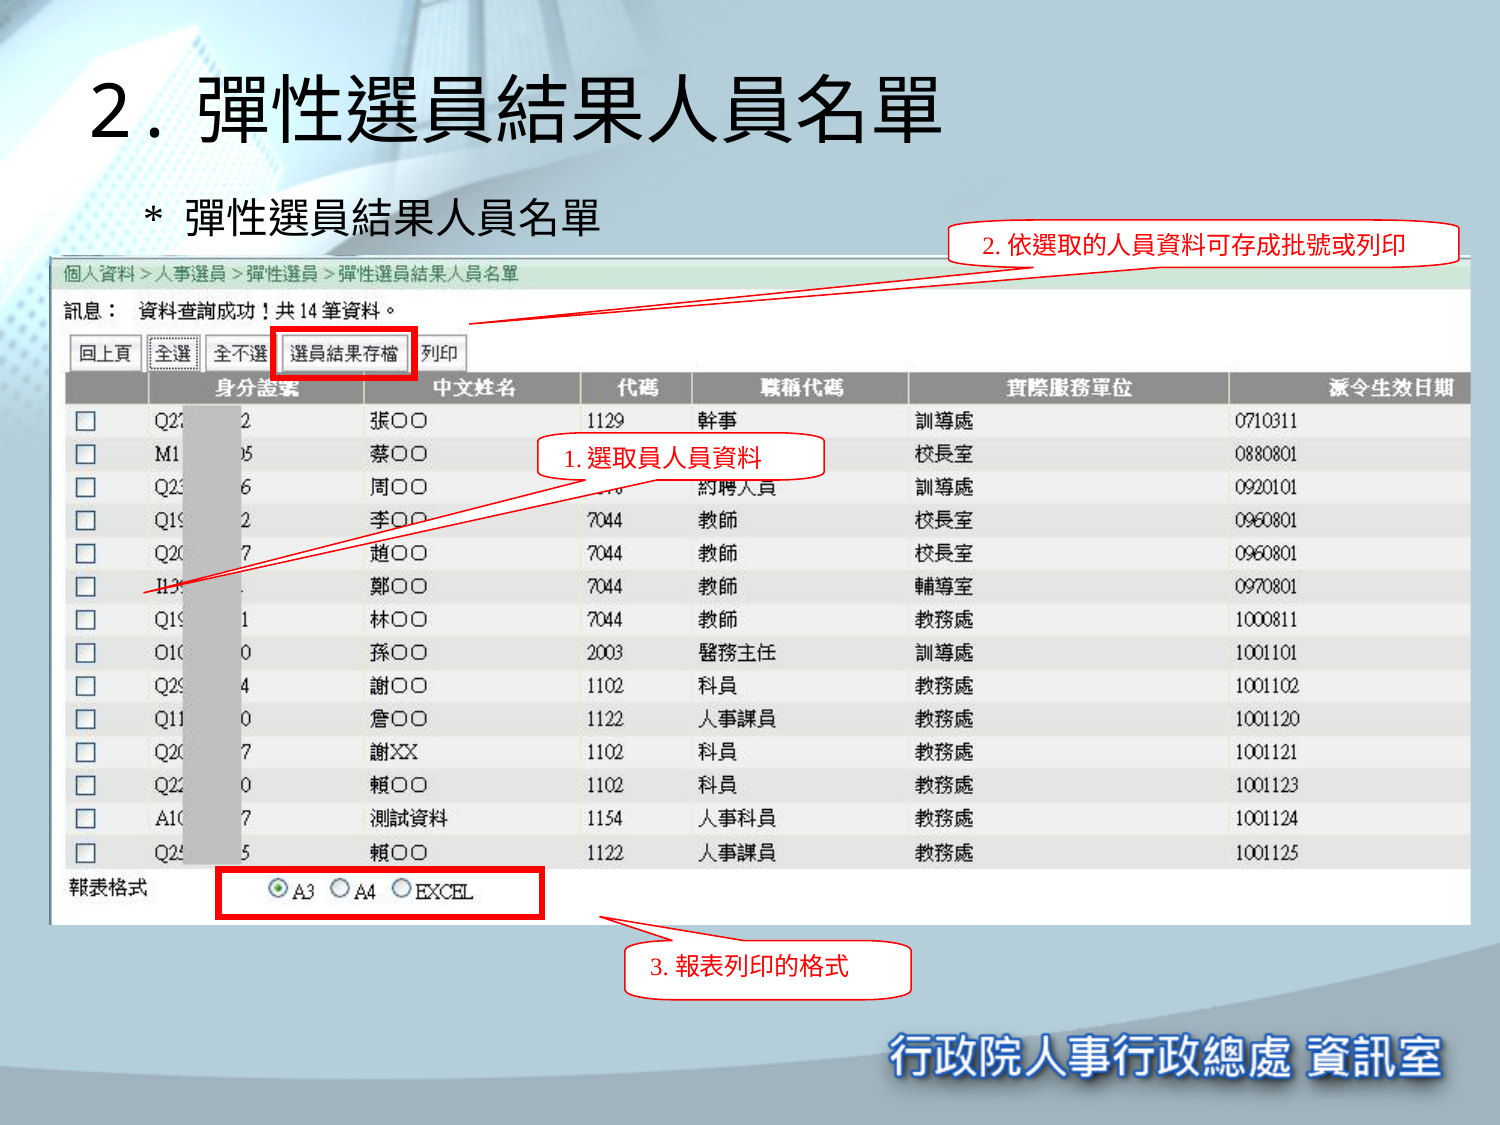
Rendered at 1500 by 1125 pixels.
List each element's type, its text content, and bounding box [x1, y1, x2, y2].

text_box 1.選取員人員資料 [143, 432, 825, 593]
list * 彈性選員結果人員名單 [885, 268, 1329, 291]
text_box 3.報表列印的格式 [599, 916, 912, 1000]
list * 彈性選員結果人員名單 [53, 184, 1329, 291]
picture [0, 0, 1500, 1125]
text_box 2.依選取的人員資料可存成批號或列印 [469, 219, 1459, 325]
text_box 2.彈性選員結果人員名單 [72, 54, 960, 161]
